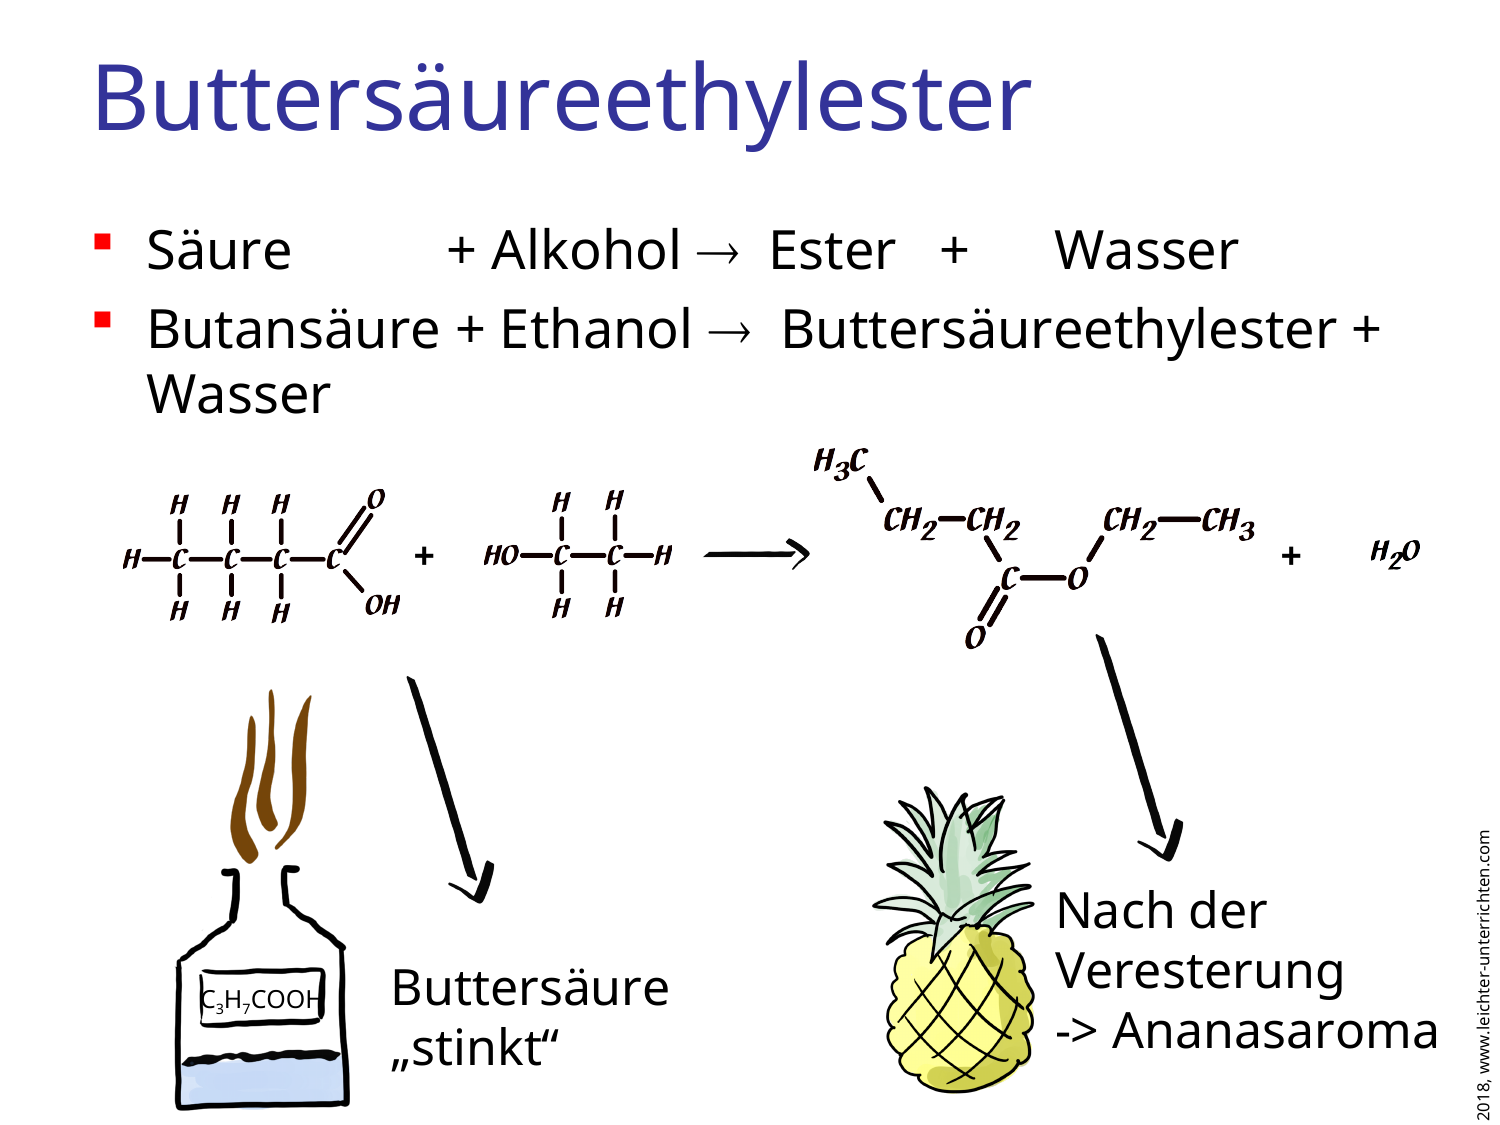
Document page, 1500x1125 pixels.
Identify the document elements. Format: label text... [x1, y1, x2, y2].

text_box + [1265, 523, 1318, 585]
picture [387, 667, 504, 911]
picture [174, 689, 350, 1111]
picture [484, 482, 672, 626]
text_box + [398, 523, 450, 585]
picture [123, 478, 400, 631]
title Buttersäureethylester [75, 0, 1426, 188]
picture [814, 439, 1255, 869]
picture [702, 538, 810, 570]
picture [872, 786, 1035, 1094]
picture [1371, 532, 1420, 576]
text_box Nach der Veresterung -> Ananasaroma [1040, 871, 1456, 1067]
text_box C3H7COOH [185, 976, 339, 1026]
text_box Buttersäure „stinkt“ [375, 947, 687, 1083]
list Säure + Alkohol  Ester + Wasser Butansäure + Ethanol  Buttersäureethylester + Wasser [74, 208, 1495, 1094]
